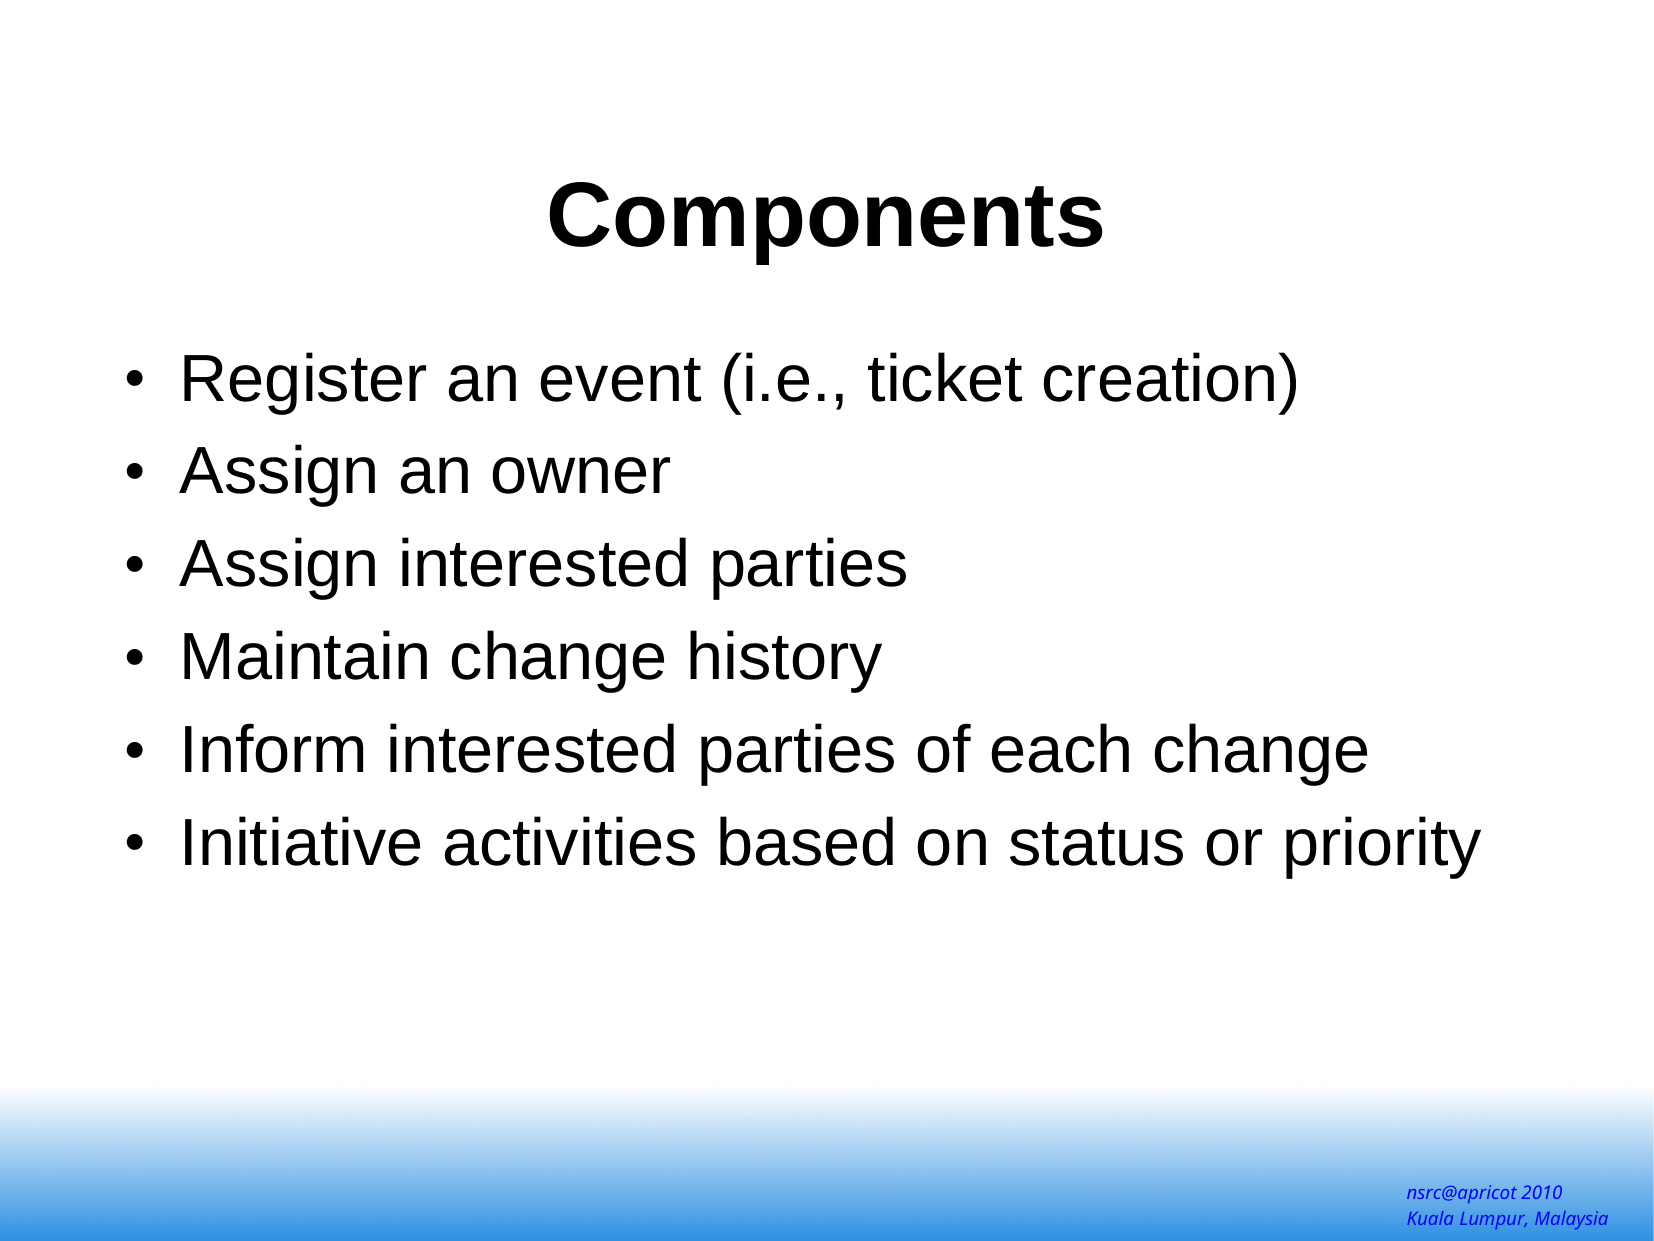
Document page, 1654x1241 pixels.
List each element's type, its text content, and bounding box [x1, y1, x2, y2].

title Components [124, 110, 1530, 318]
list Register an event (i.e., ticket creation) Assign an owner Assign interested parties Maintain change history Inform interested parties of each change Initiative activities based on status or priority [124, 339, 1530, 976]
picture [0, 1083, 1654, 1241]
